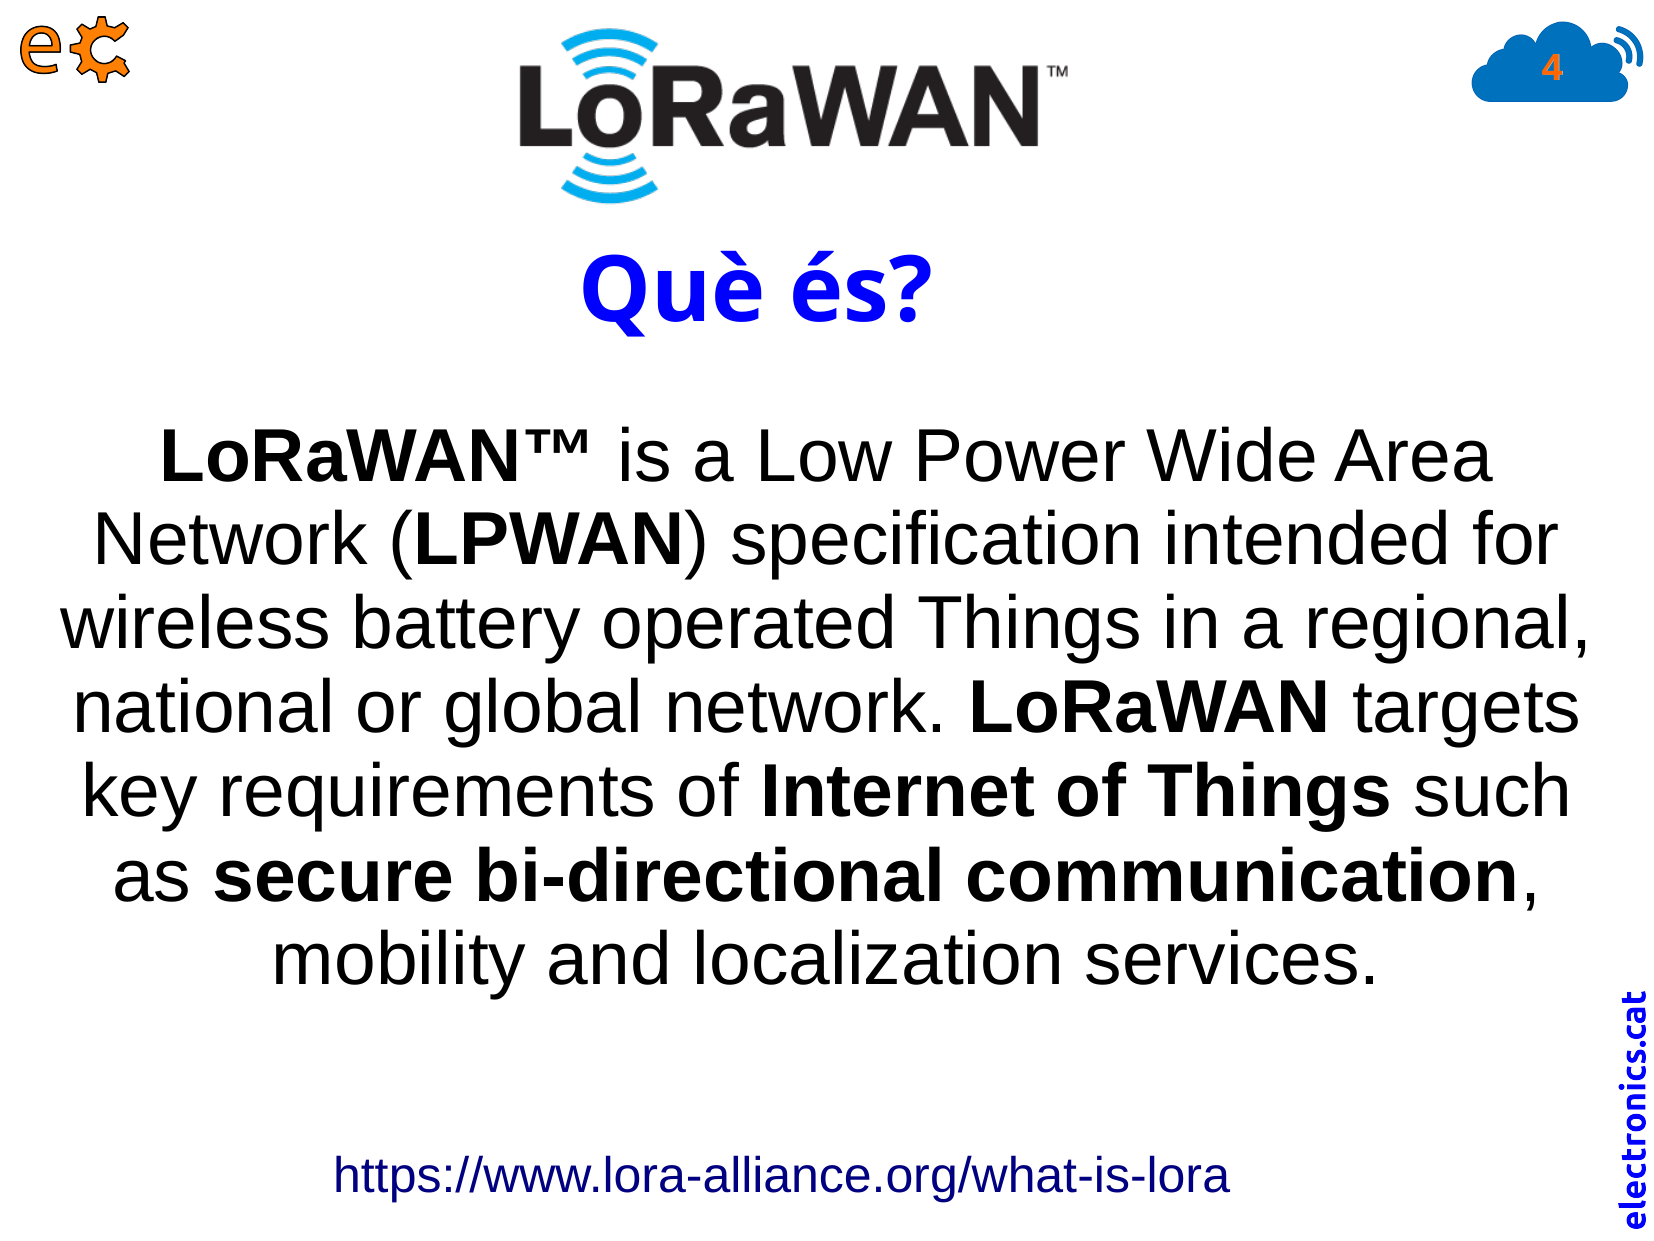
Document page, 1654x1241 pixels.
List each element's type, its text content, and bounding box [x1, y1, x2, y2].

picture [405, 0, 1146, 284]
picture [1464, 16, 1650, 106]
picture [1618, 991, 1646, 1229]
text_box LoRaWAN™ is a Low Power Wide Area Network (LPWAN) specification intended for wireless battery operated Things in a regional, national or global network. LoRaWAN targets key requirements of Internet of Things such as secure bi-directional communication, mobility and localization services. [35, 405, 1619, 1134]
title Què és? [0, 182, 1595, 390]
picture [20, 16, 130, 83]
text_box <número> [1526, 38, 1654, 109]
text_box https://www.lora-alliance.org/what-is-lora [318, 1139, 1536, 1241]
